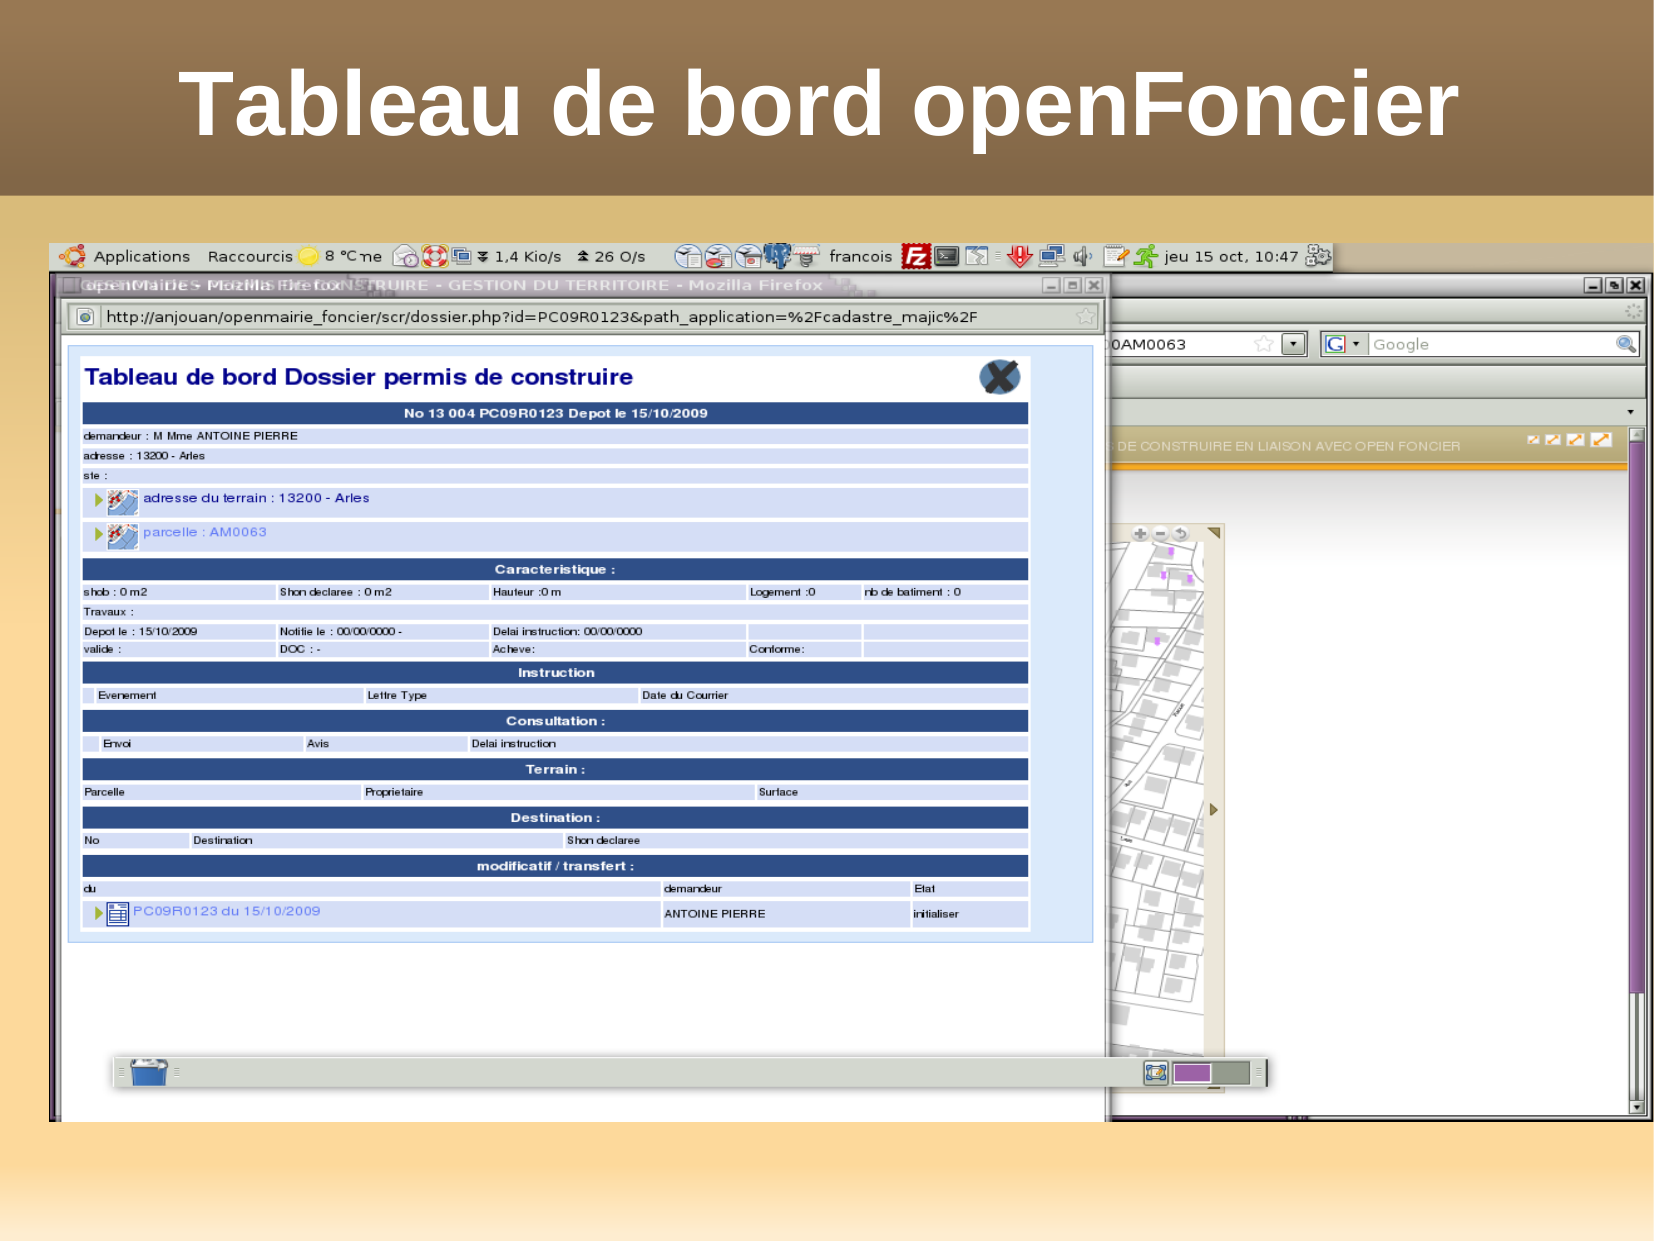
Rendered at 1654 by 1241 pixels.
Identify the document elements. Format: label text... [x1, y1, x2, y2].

picture [0, 0, 1654, 1241]
title Tableau de bord openFoncier [76, 7, 1565, 200]
